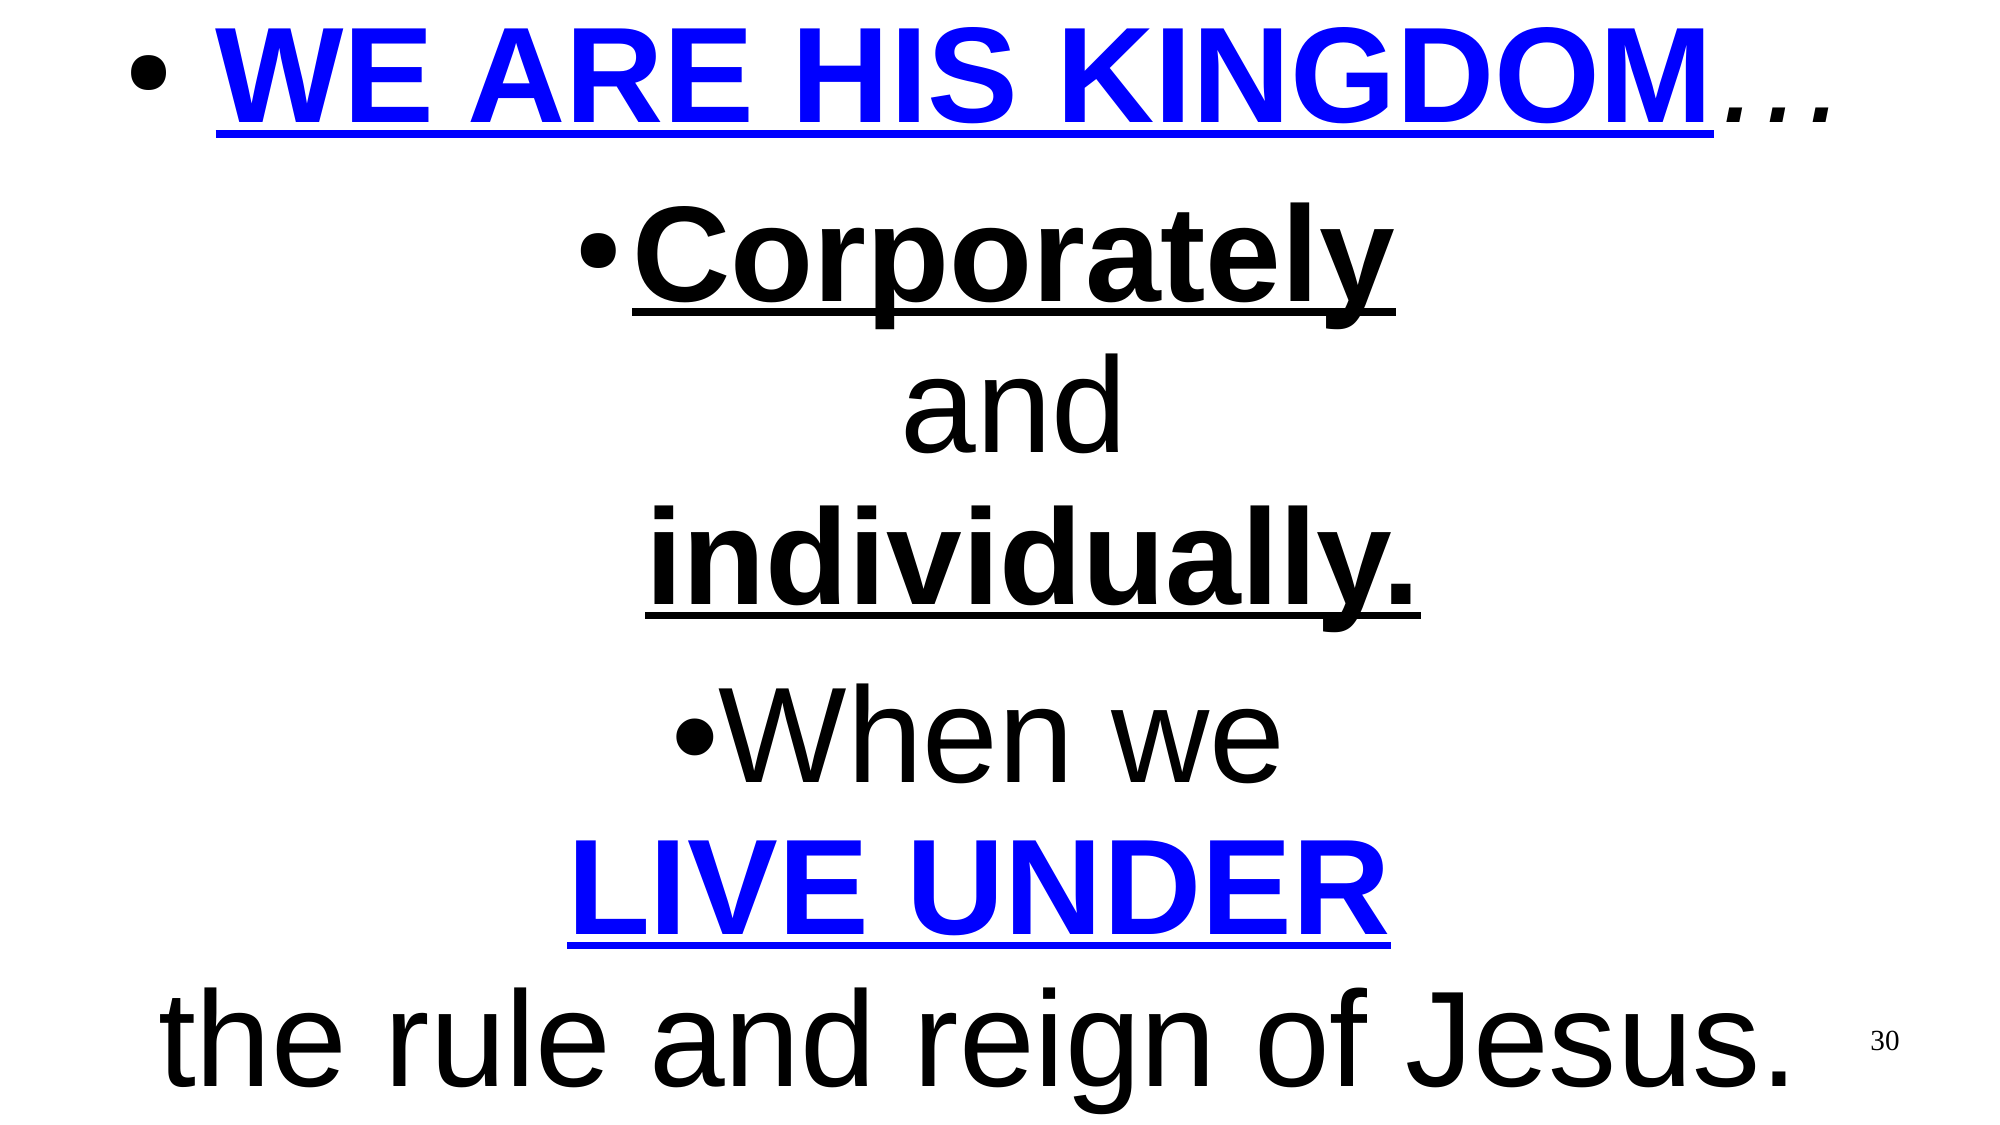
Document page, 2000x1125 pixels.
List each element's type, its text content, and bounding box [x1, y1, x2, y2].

list WE ARE HIS KINGDOM… Corporately and individually. •When we LIVE UNDER the rule and reign of Jesus. [0, 0, 1996, 1123]
